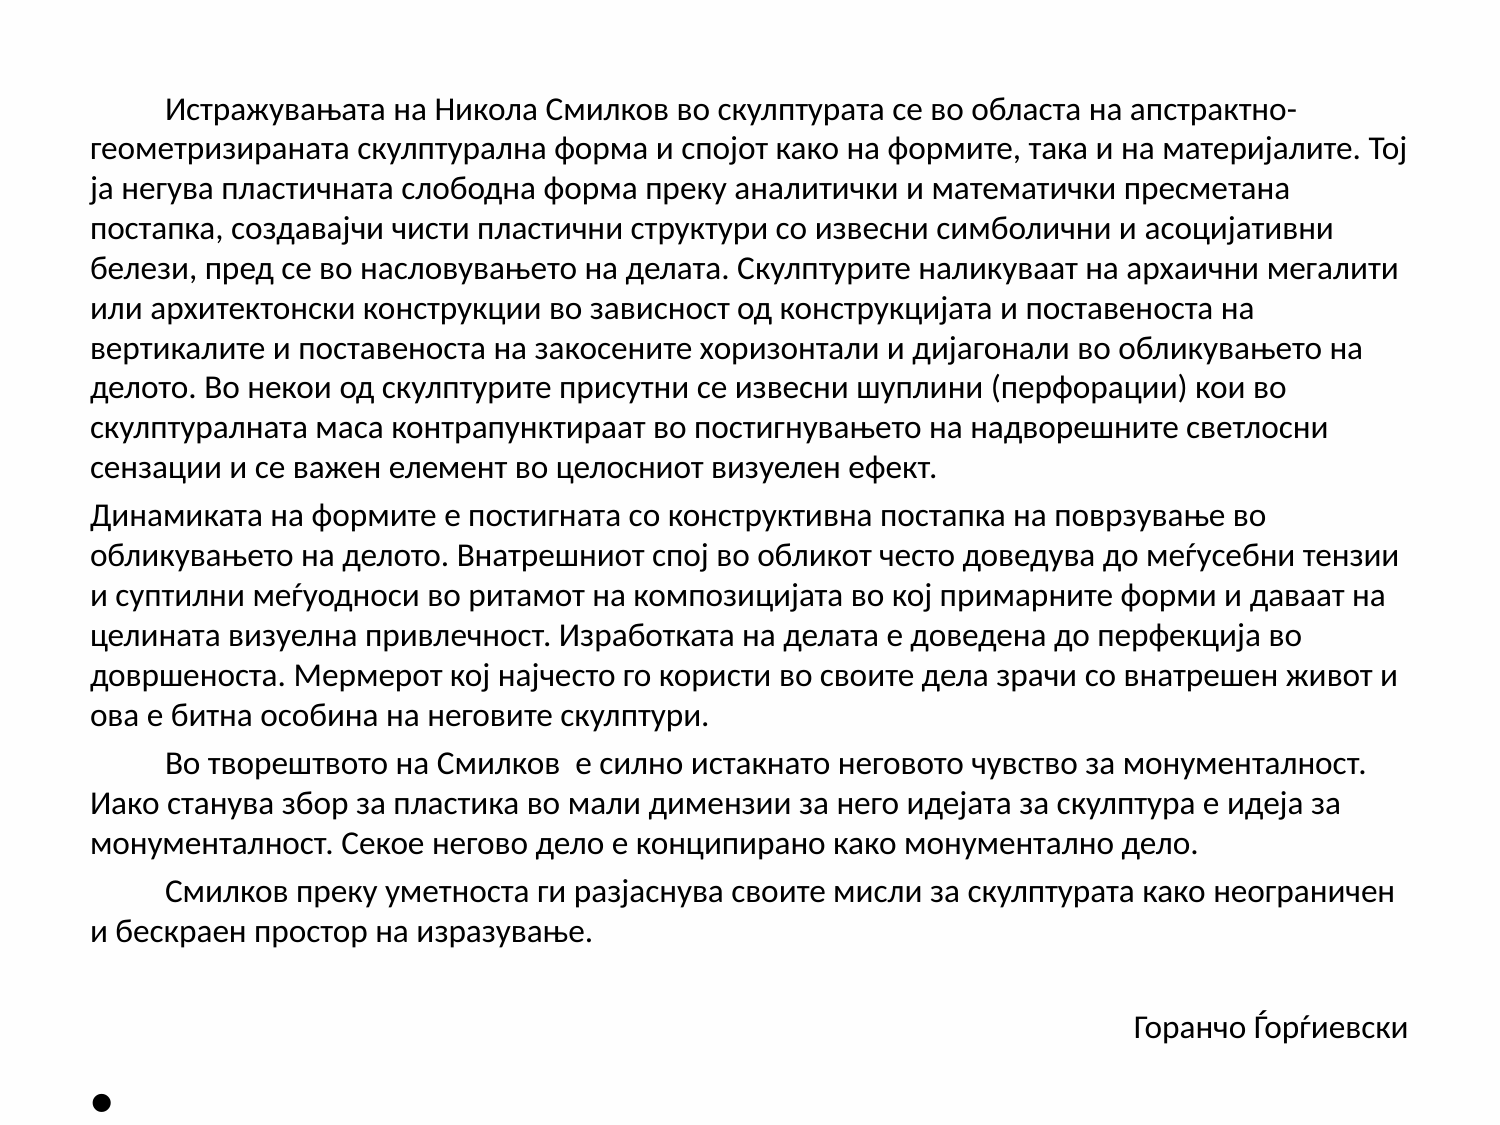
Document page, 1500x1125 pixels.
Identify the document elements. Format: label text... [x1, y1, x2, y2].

list Истражувањата на Никола Смилков во скулптурата се во областа на апстрактно-геометризираната скулптурална форма и спојот како на формите, така и на материјалите. Тој ја негува пластичната слободна форма преку аналитички и математички пресметана постапка, создавајчи чисти пластични структури со извесни симболични и асоцијативни белези, пред се во насловувањето на делата. Скулптурите наликуваат на архаични мегалити или архитектонски конструкции во зависност од конструкцијата и поставеноста на вертикалите и поставеноста на закосените хоризонтали и дијагонали во обликувањето на делото. Во некои од скулптурите присутни се извесни шуплини (перфорации) кои во скулптуралната маса контрапунктираат во постигнувањето на надворешните светлосни сензации и се важен елемент во целосниот визуелен ефект. Динамиката на формите е постигната со конструктивна постапка на поврзување во обликувањето на делото. Внатрешниот спој во обликот често доведува до меѓусебни тензии и суптилни меѓуодноси во ритамот на композицијата во кој примарните форми и даваат на целината визуелна привлечност. Изработката на делата е доведена до перфекција во довршеноста. Мермерот кој најчесто го користи во своите дела зрачи со внатрешен живот и ова е битна особина на неговите скулптури. Во творештвото на Смилков е силно истакнато неговото чувство за монументалност. Иако станува збор за пластика во мали димензии за него идејата за скулптура е идеја за монументалност. Секое негово дело е конципирано како монументално дело. Смилков преку уметноста ги разјаснува своите мисли за скулптурата како неограничен и бескраен простор на изразување. Горанчо Ѓорѓиевски [75, 31, 1426, 1094]
